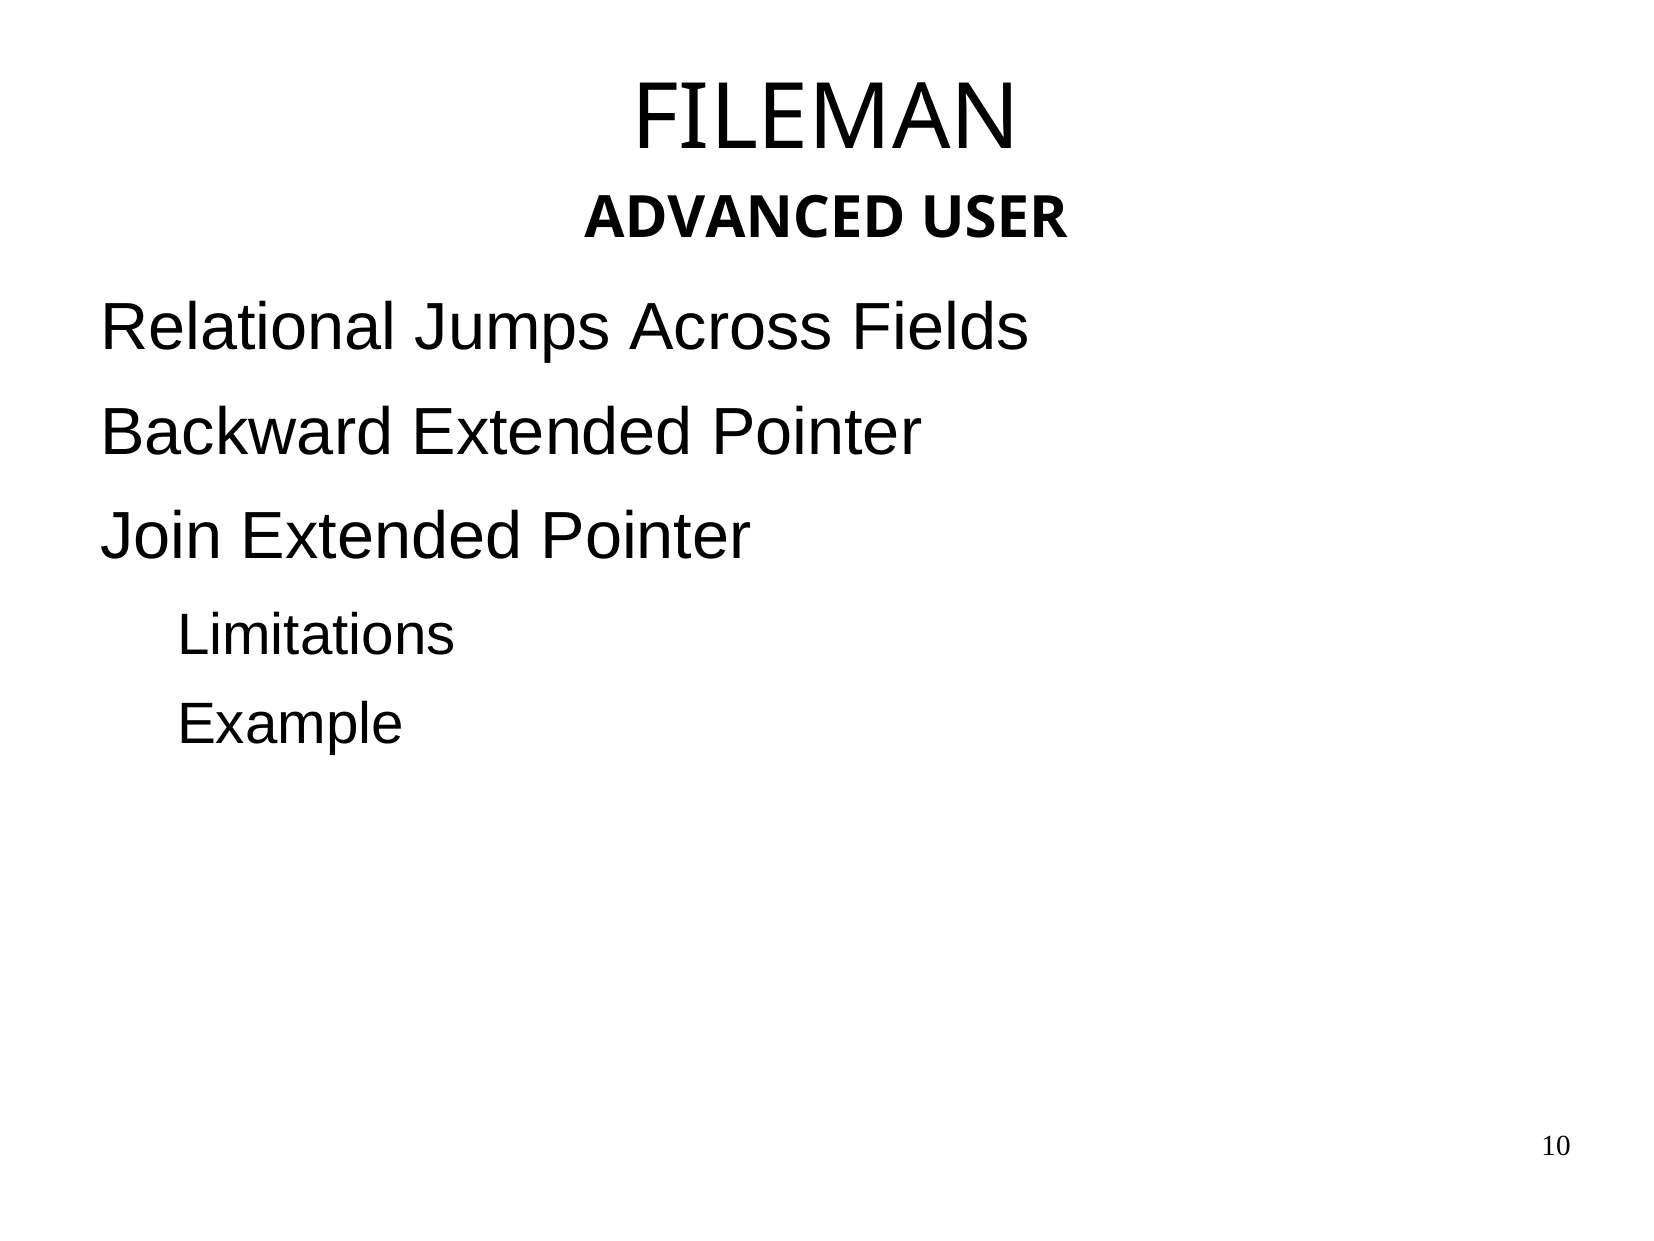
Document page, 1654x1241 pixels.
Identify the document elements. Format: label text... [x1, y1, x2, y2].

title FILEMAN ADVANCED USER [82, 35, 1570, 270]
list Relational Jumps Across Fields Backward Extended Pointer Join Extended Pointer Limitations Example [82, 289, 1570, 1092]
